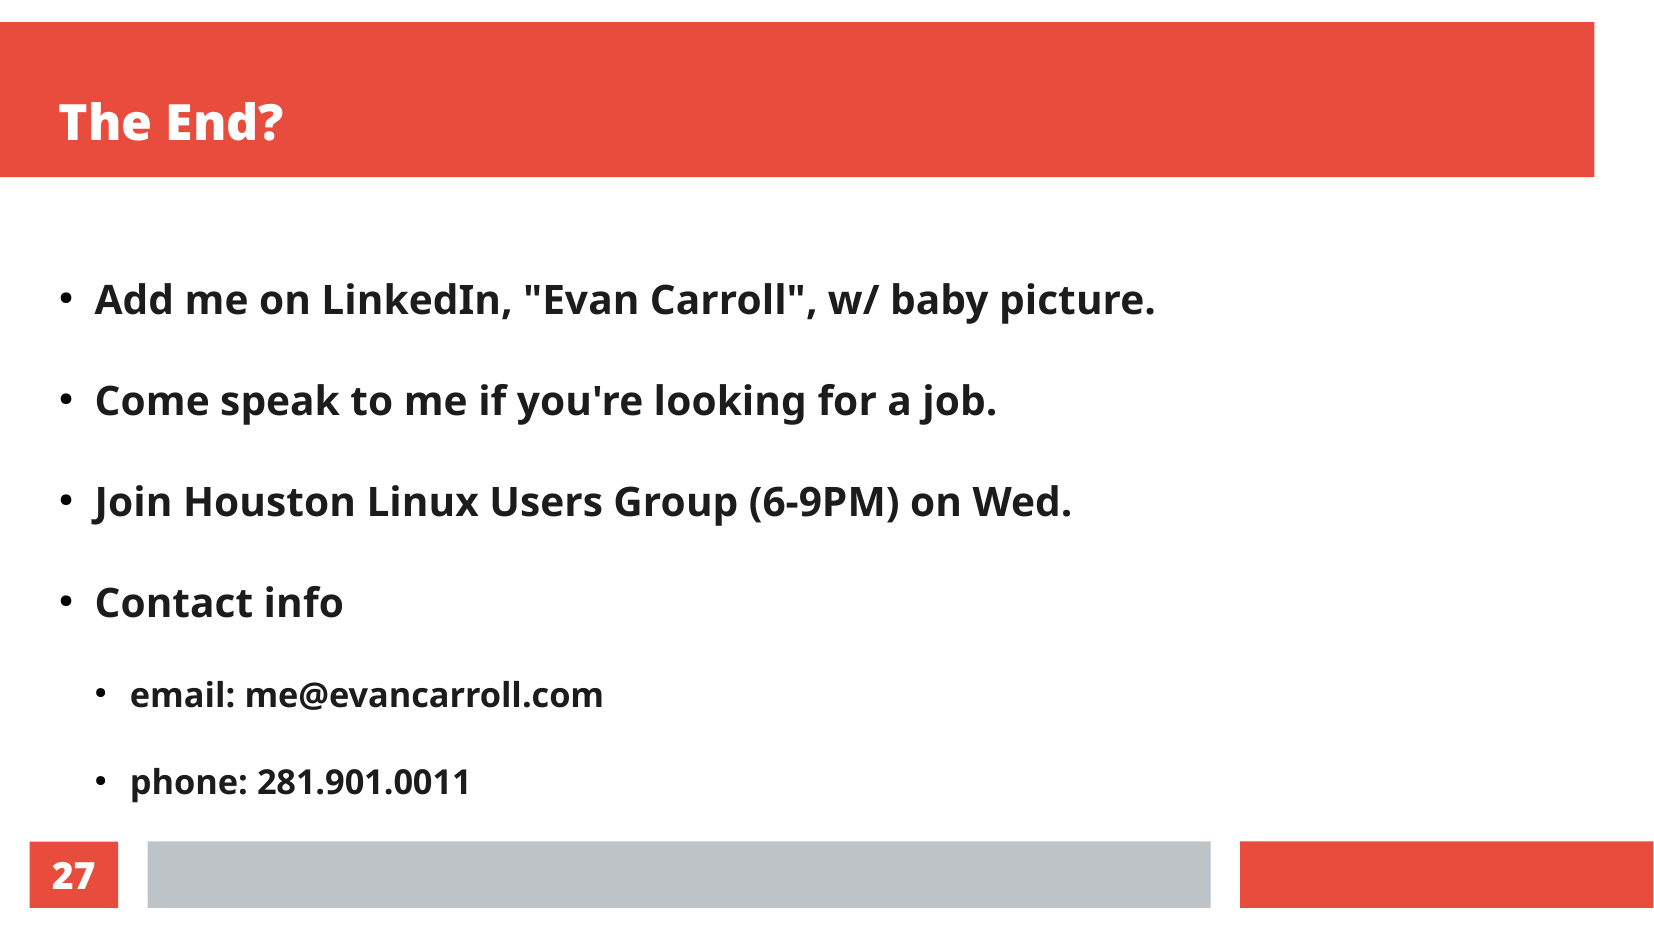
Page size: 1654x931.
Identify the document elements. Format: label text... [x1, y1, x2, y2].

title The End? [59, 44, 1595, 156]
list Add me on LinkedIn, "Evan Carroll", w/ baby picture. Come speak to me if you're looking for a job. Join Houston Linux Users Group (6-9PM) on Wed. Contact info email: me@evancarroll.com phone: 281.901.0011 [59, 243, 1565, 820]
